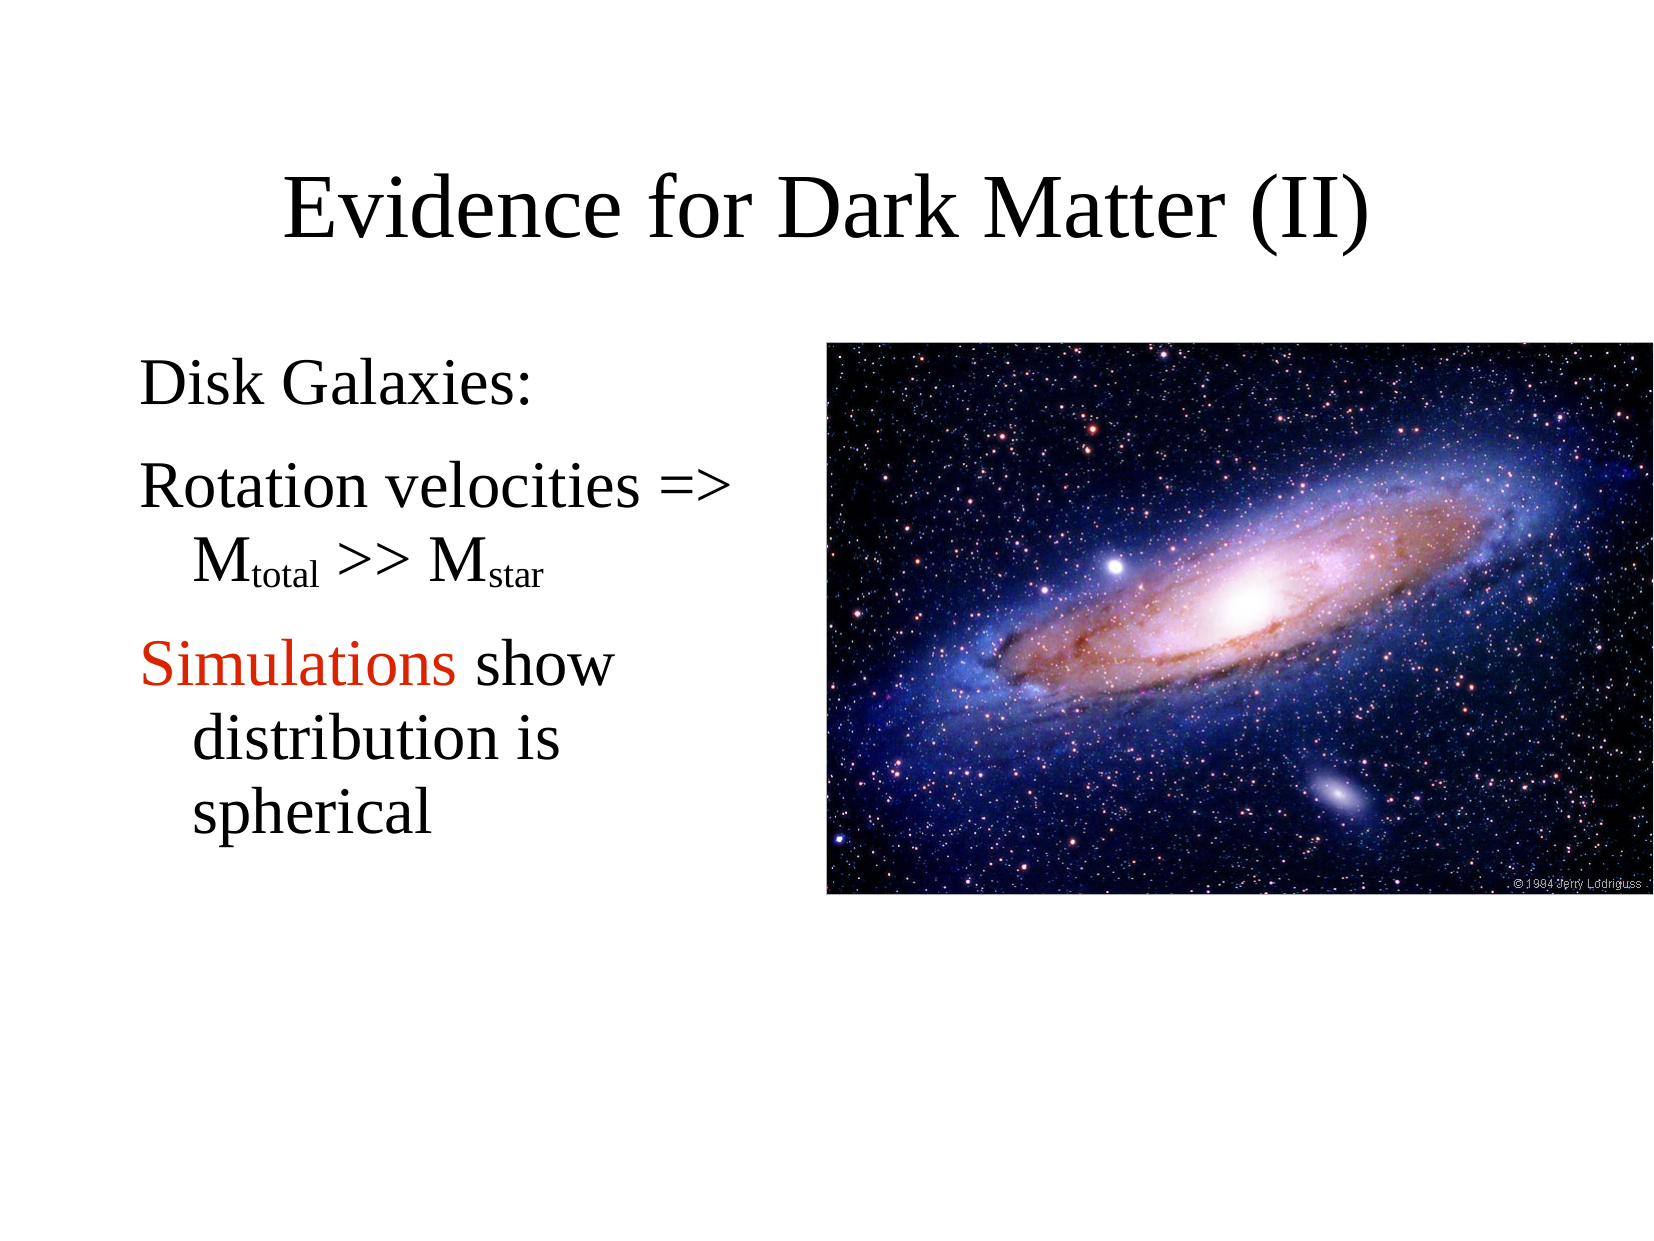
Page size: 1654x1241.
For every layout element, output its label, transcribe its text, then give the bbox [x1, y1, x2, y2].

list Disk Galaxies: Rotation velocities => Mtotal >> Mstar Simulations show distribution is spherical [121, 344, 811, 1126]
picture [826, 342, 1654, 895]
title Evidence for Dark Matter (II) [121, 102, 1534, 310]
